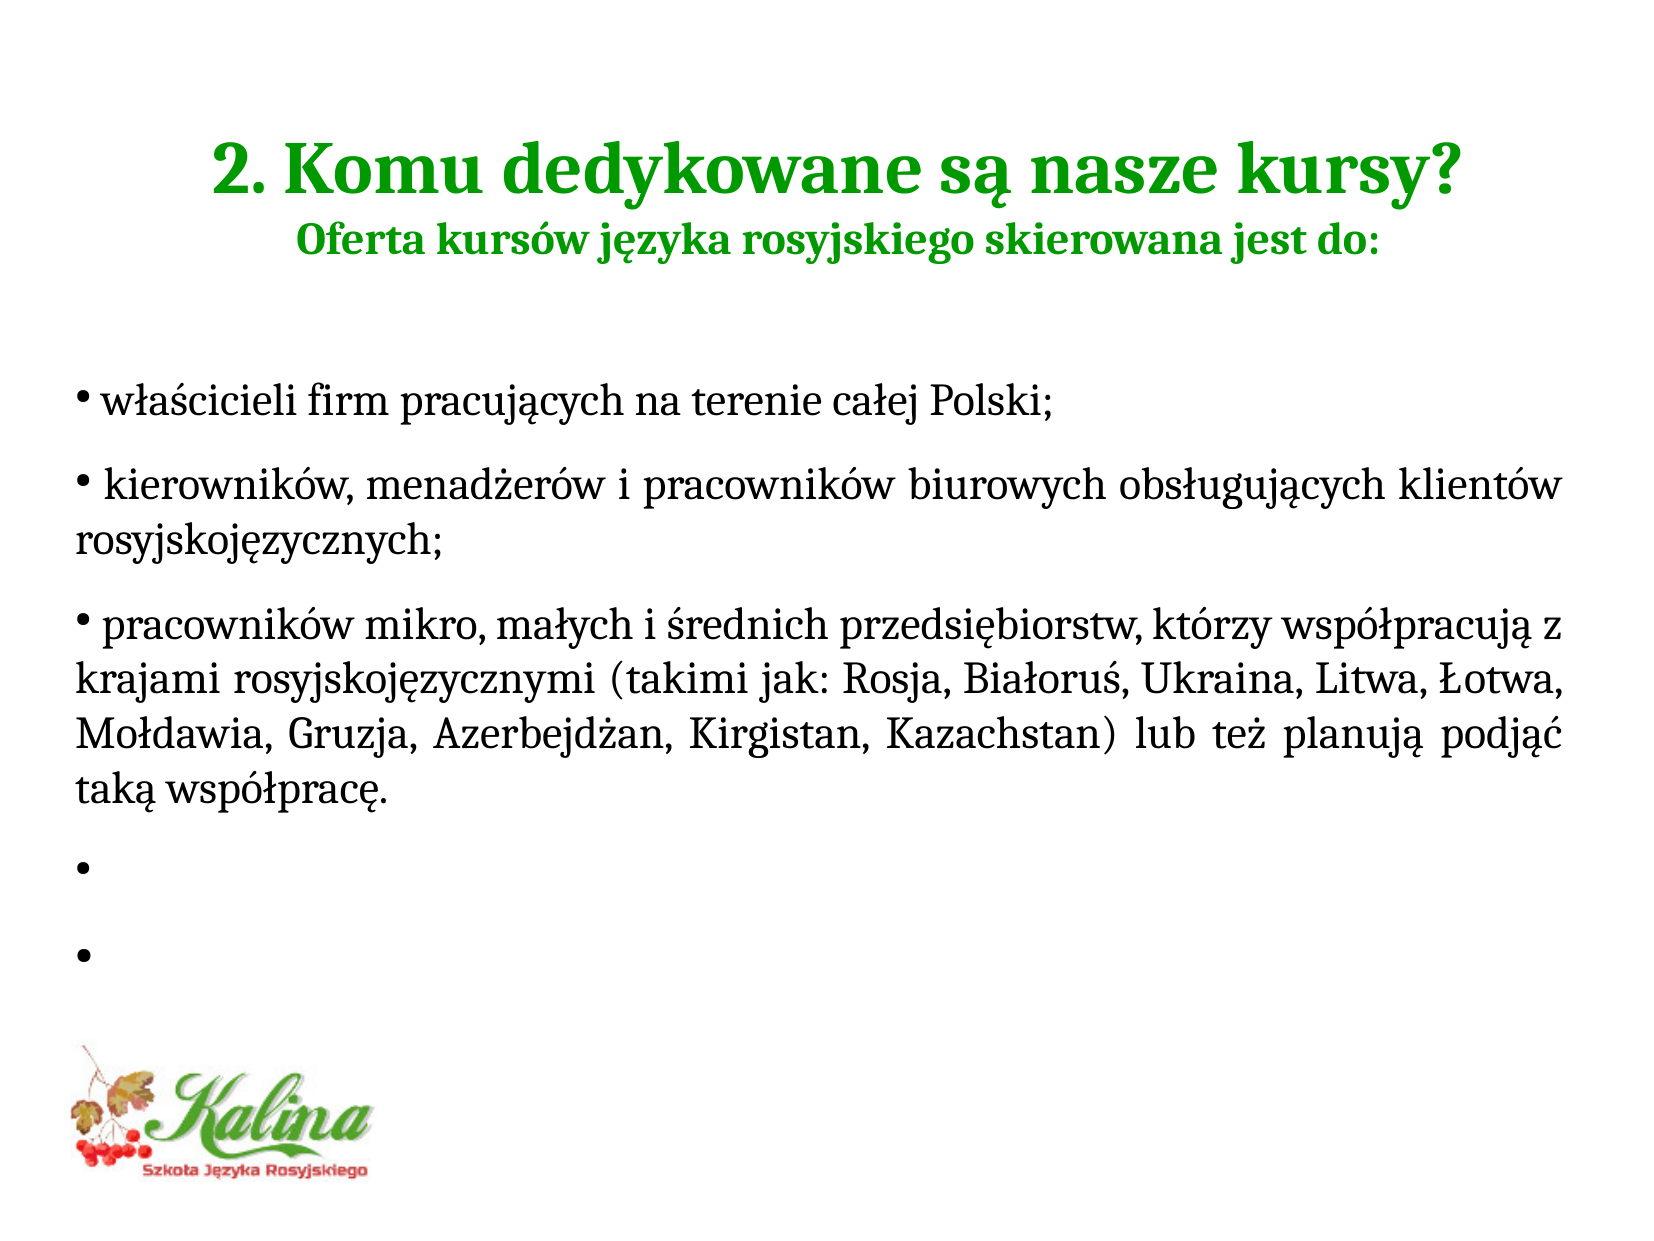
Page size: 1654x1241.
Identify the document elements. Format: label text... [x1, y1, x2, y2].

title 2. Komu dedykowane są nasze kursy? Oferta kursów języka rosyjskiego skierowana jest do: [82, 47, 1595, 426]
list właścicieli firm pracujących na terenie całej Polski; kierowników, menadżerów i pracowników biurowych obsługujących klientów rosyjskojęzycznych; pracowników mikro, małych i średnich przedsiębiorstw, którzy współpracują z krajami rosyjskojęzycznymi (takimi jak: Rosja, Białoruś, Ukraina, Litwa, Łotwa, Mołdawia, Gruzja, Azerbejdżan, Kirgistan, Kazachstan) lub też planują podjąć taką współpracę. [75, 285, 1564, 1104]
picture [70, 1039, 378, 1182]
